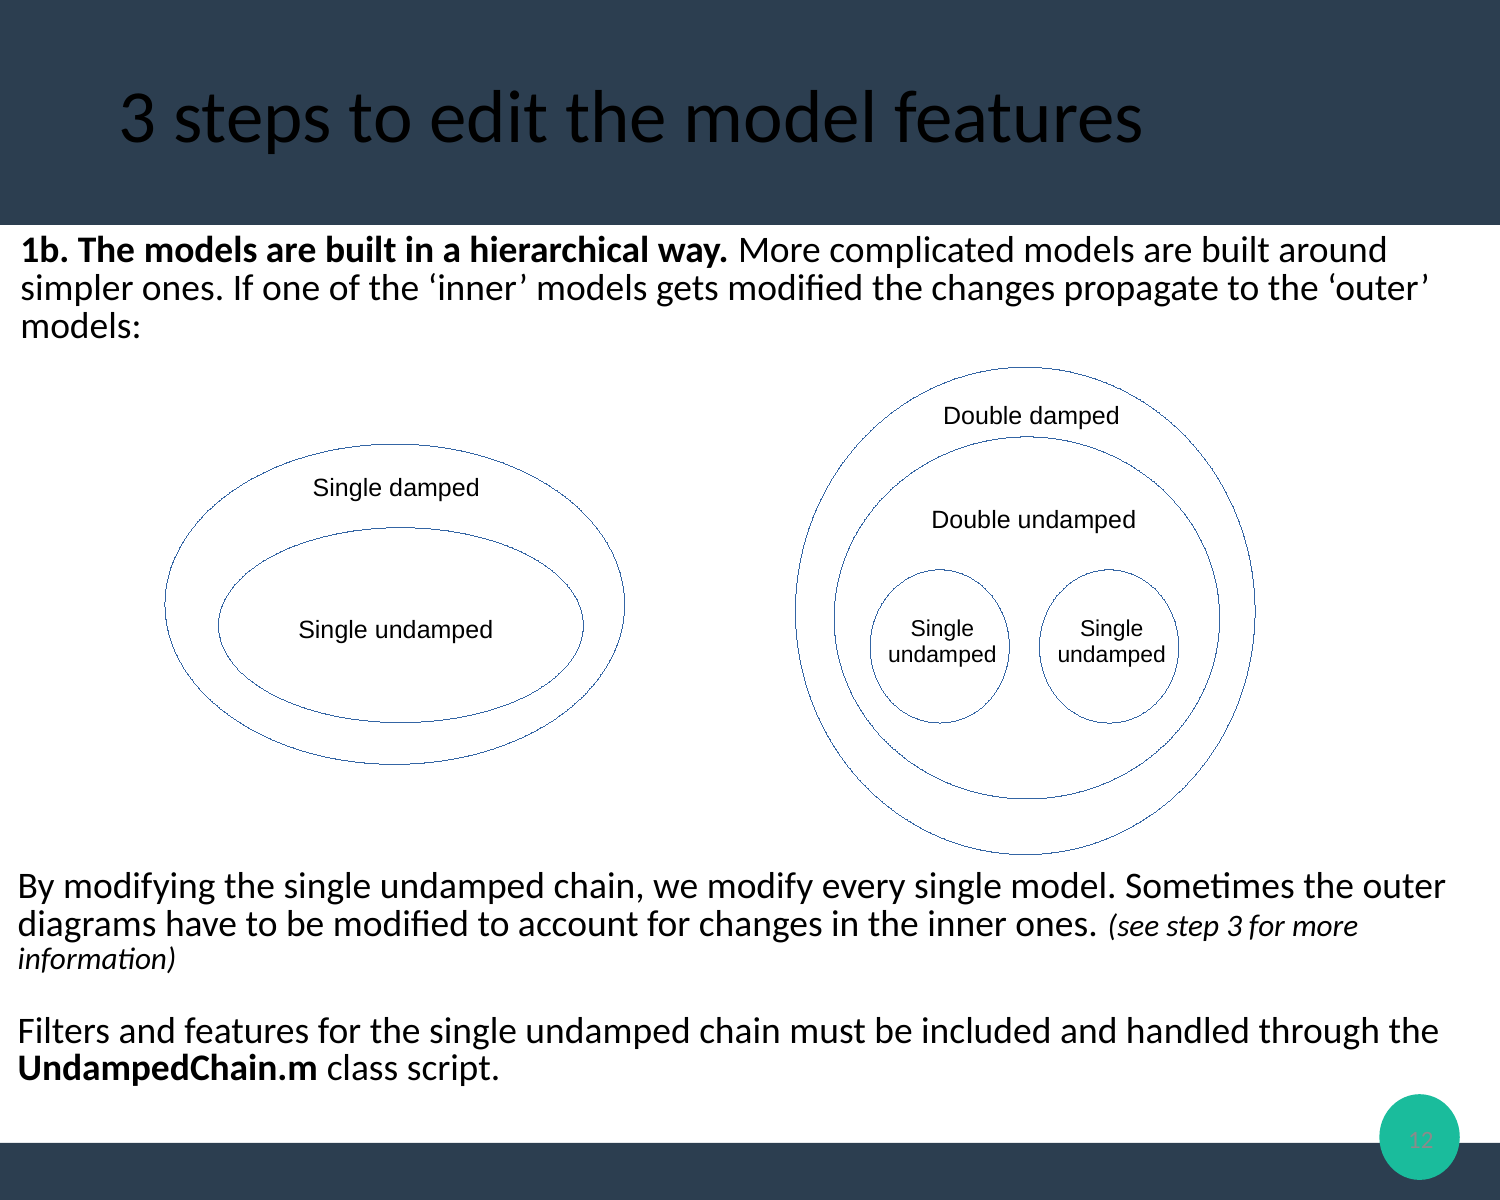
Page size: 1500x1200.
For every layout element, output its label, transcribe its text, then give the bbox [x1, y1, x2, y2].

text_box By modifying the single undamped chain, we modify every single model. Sometimes the outer diagrams have to be modified to account for changes in the inner ones. (see step 3 for more information) Filters and features for the single undamped chain must be included and handled through the UndampedChain.m class script. [3, 863, 1498, 1140]
text_box Double damped [928, 394, 1225, 565]
text_box [581, 525, 625, 699]
text_box [1214, 490, 1256, 608]
text_box [164, 444, 509, 745]
text_box Single damped [297, 465, 595, 636]
title 3 steps to edit the model features [118, 47, 1500, 200]
text_box Double undamped [916, 498, 1214, 608]
text_box 1b. The models are built in a hierarchical way. More complicated models are built around simpler ones. If one of the ‘inner’ models gets modified the changes propagate to the ‘outer’ models: [5, 227, 1500, 373]
text_box [858, 779, 1192, 855]
text_box <number> [1098, 1106, 1449, 1171]
text_box Single undamped [283, 608, 581, 779]
text_box [795, 367, 1130, 608]
text_box Single undamped [963, 608, 1261, 779]
text_box Single undamped [794, 608, 963, 779]
